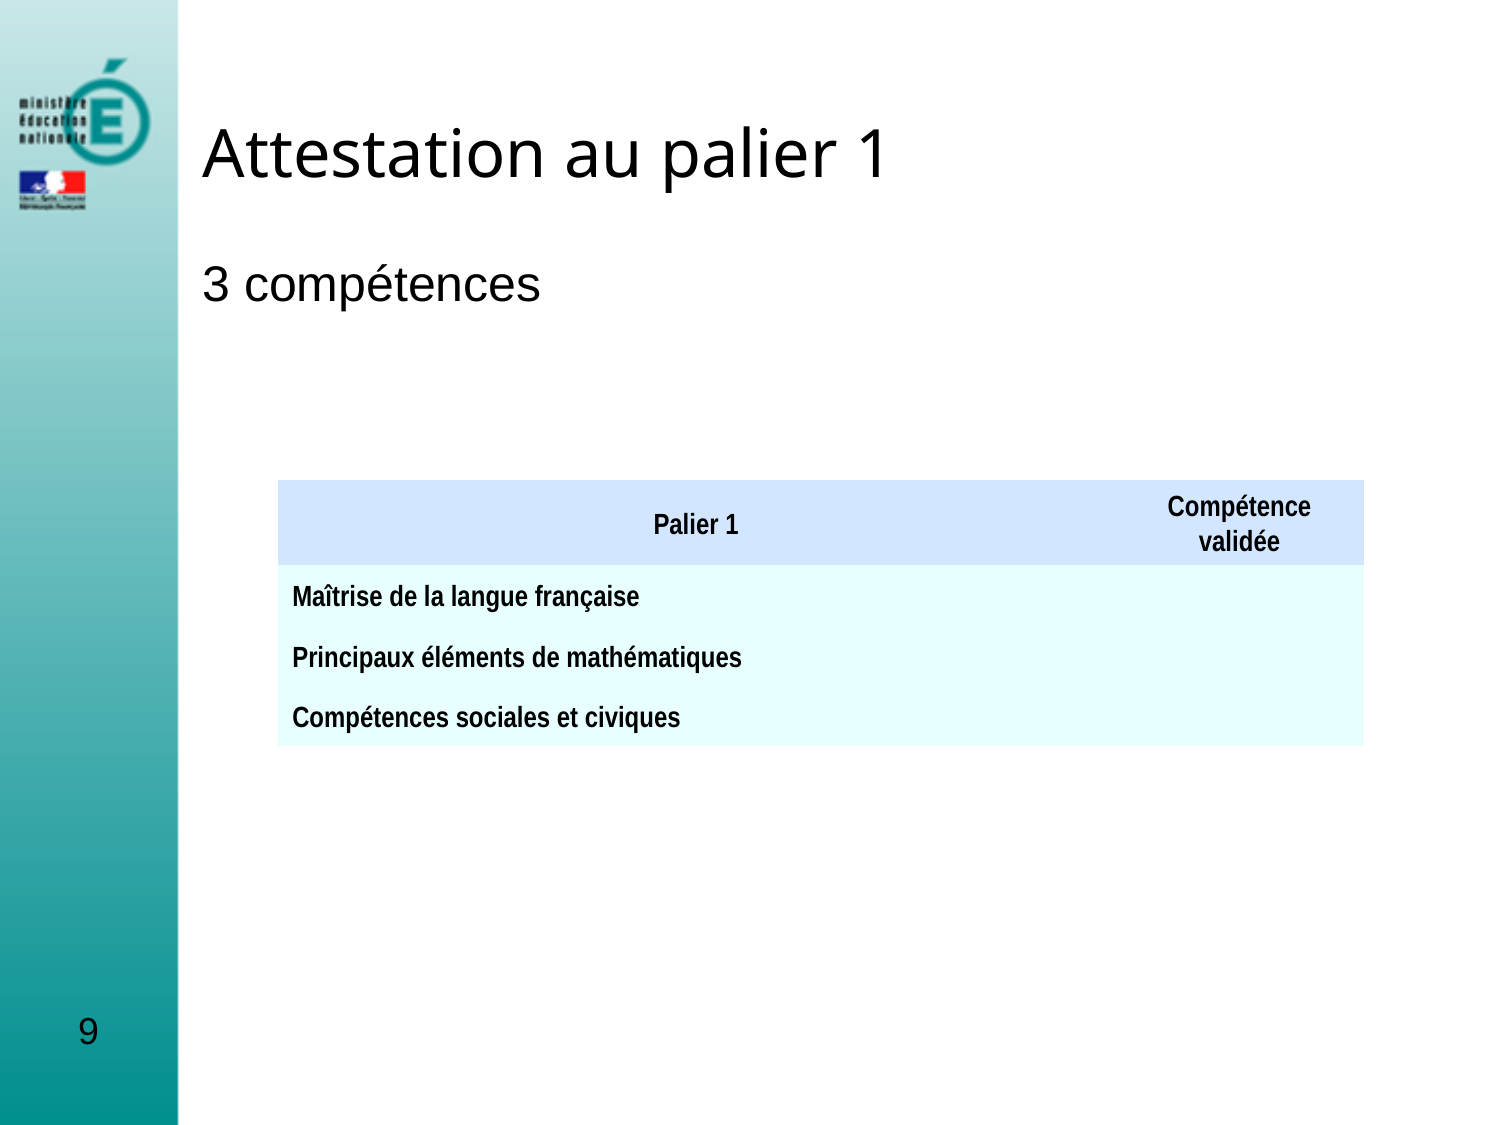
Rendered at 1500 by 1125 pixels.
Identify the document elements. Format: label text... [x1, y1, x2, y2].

table_header Palier 1 [278, 480, 1115, 565]
table_cell Maîtrise de la langue française [278, 565, 1115, 625]
text_box <numéro> [29, 999, 148, 1060]
table_cell [1115, 565, 1364, 625]
picture [0, 0, 179, 1125]
table_cell [1115, 686, 1364, 746]
table_cell Compétences sociales et civiques [278, 686, 1115, 746]
table_header Compétence validée [1115, 480, 1364, 565]
table_cell Principaux éléments de mathématiques [278, 625, 1115, 686]
table_cell [1115, 625, 1364, 686]
title Attestation au palier 1 3 compétences [187, 70, 1464, 352]
